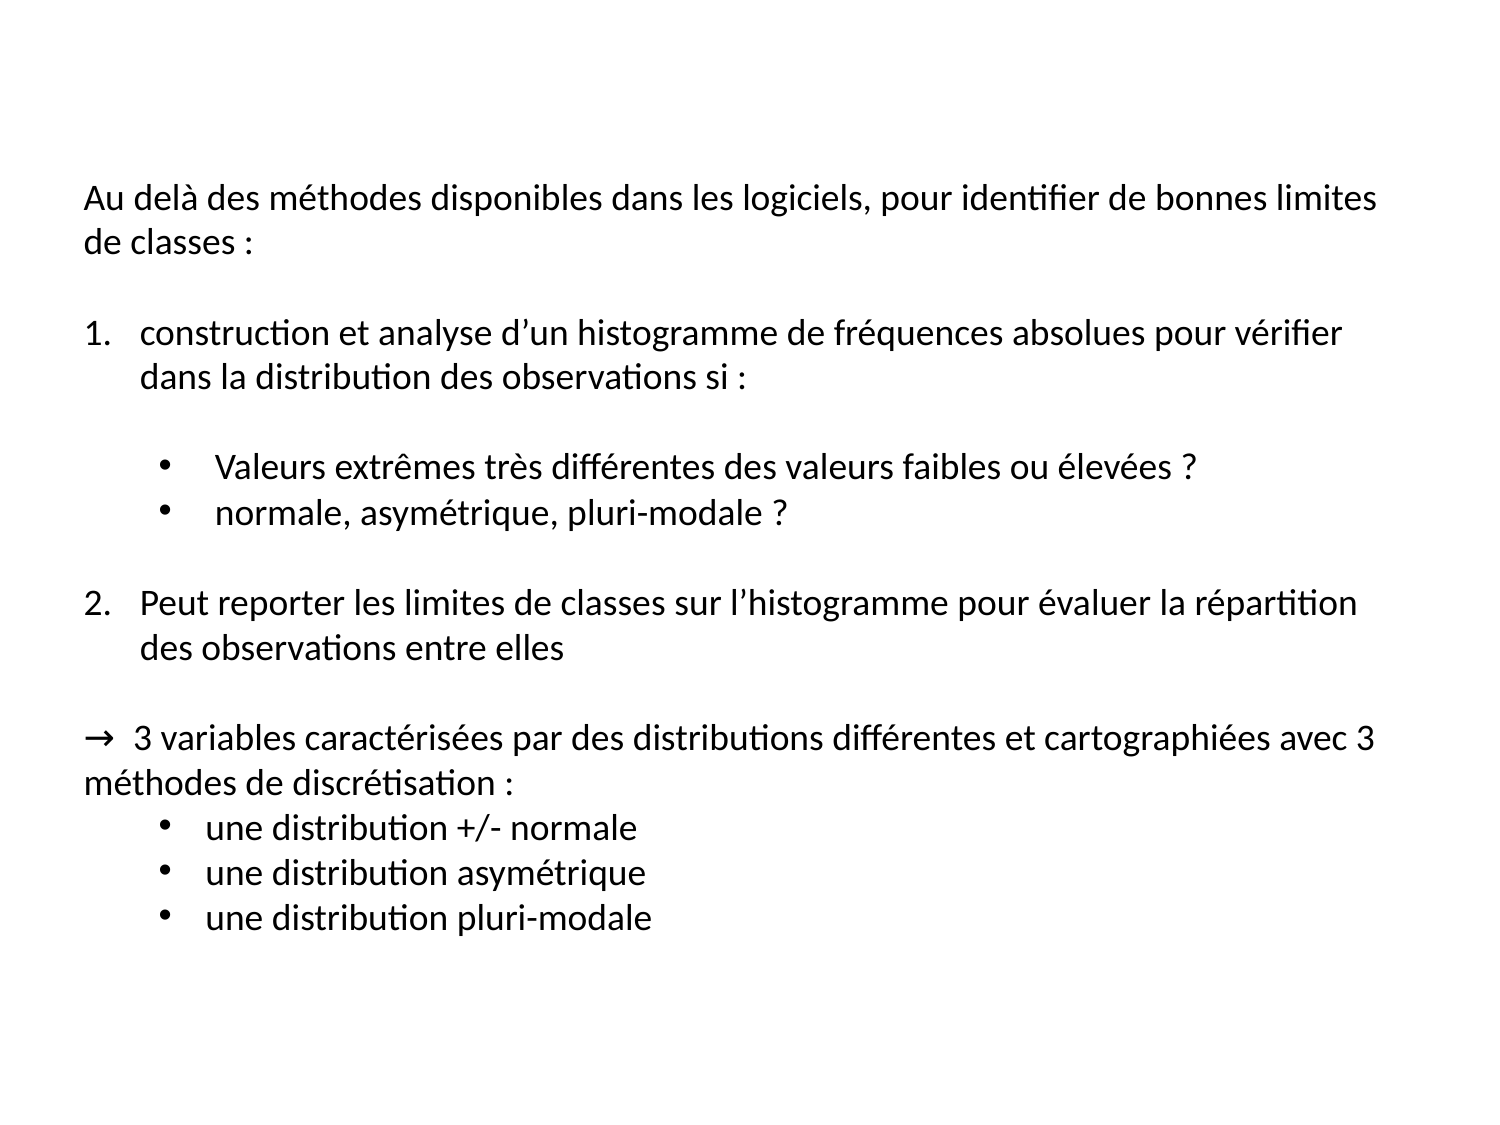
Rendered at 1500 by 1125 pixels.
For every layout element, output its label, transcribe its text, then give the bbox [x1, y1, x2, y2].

text_box Au delà des méthodes disponibles dans les logiciels, pour identifier de bonnes limites de classes : construction et analyse d’un histogramme de fréquences absolues pour vérifier dans la distribution des observations si : Valeurs extrêmes très différentes des valeurs faibles ou élevées ? normale, asymétrique, pluri-modale ? Peut reporter les limites de classes sur l’histogramme pour évaluer la répartition des observations entre elles → 3 variables caractérisées par des distributions différentes et cartographiées avec 3 méthodes de discrétisation : une distribution +/- normale une distribution asymétrique une distribution pluri-modale [68, 165, 1432, 990]
